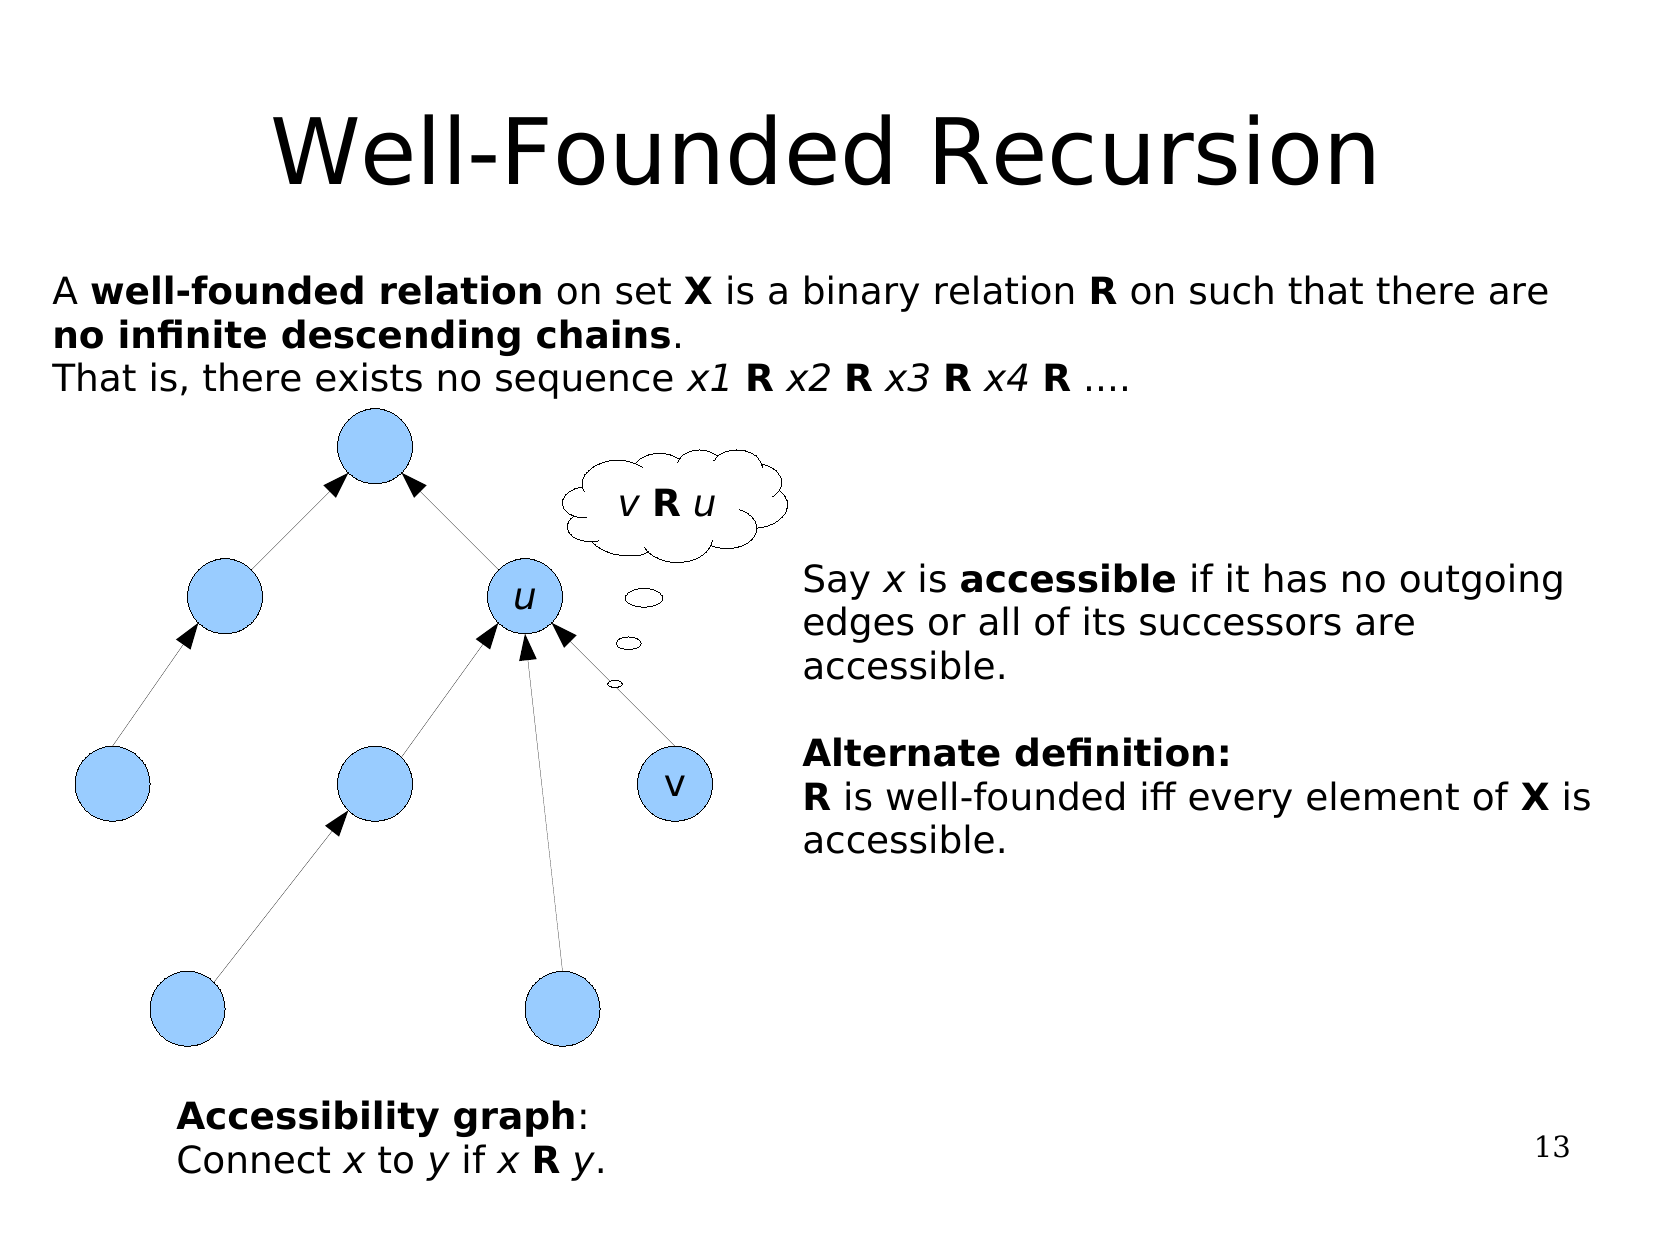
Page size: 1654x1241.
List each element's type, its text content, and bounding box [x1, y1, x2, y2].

text_box [150, 971, 226, 1047]
text_box [75, 746, 151, 822]
text_box v R u [616, 636, 642, 650]
text_box v [637, 746, 713, 822]
text_box v R u [607, 680, 623, 688]
text_box v R u [562, 449, 788, 563]
text_box v R u [625, 588, 663, 608]
text_box Say x is accessible if it has no outgoing edges or all of its successors are accessible. Alternate definition: R is well-founded iff every element of X is accessible. [787, 550, 1610, 870]
text_box u [487, 558, 563, 634]
text_box [187, 558, 263, 634]
text_box Accessibility graph: Connect x to y if x R y. [161, 1087, 650, 1190]
text_box [337, 408, 413, 484]
text_box A well-founded relation on set X is a binary relation R on such that there are no infinite descending chains. That is, there exists no sequence x1 R x2 R x3 R x4 R .... [37, 262, 1613, 408]
title Well-Founded Recursion [82, 56, 1571, 250]
text_box [337, 746, 413, 822]
text_box [525, 971, 601, 1047]
